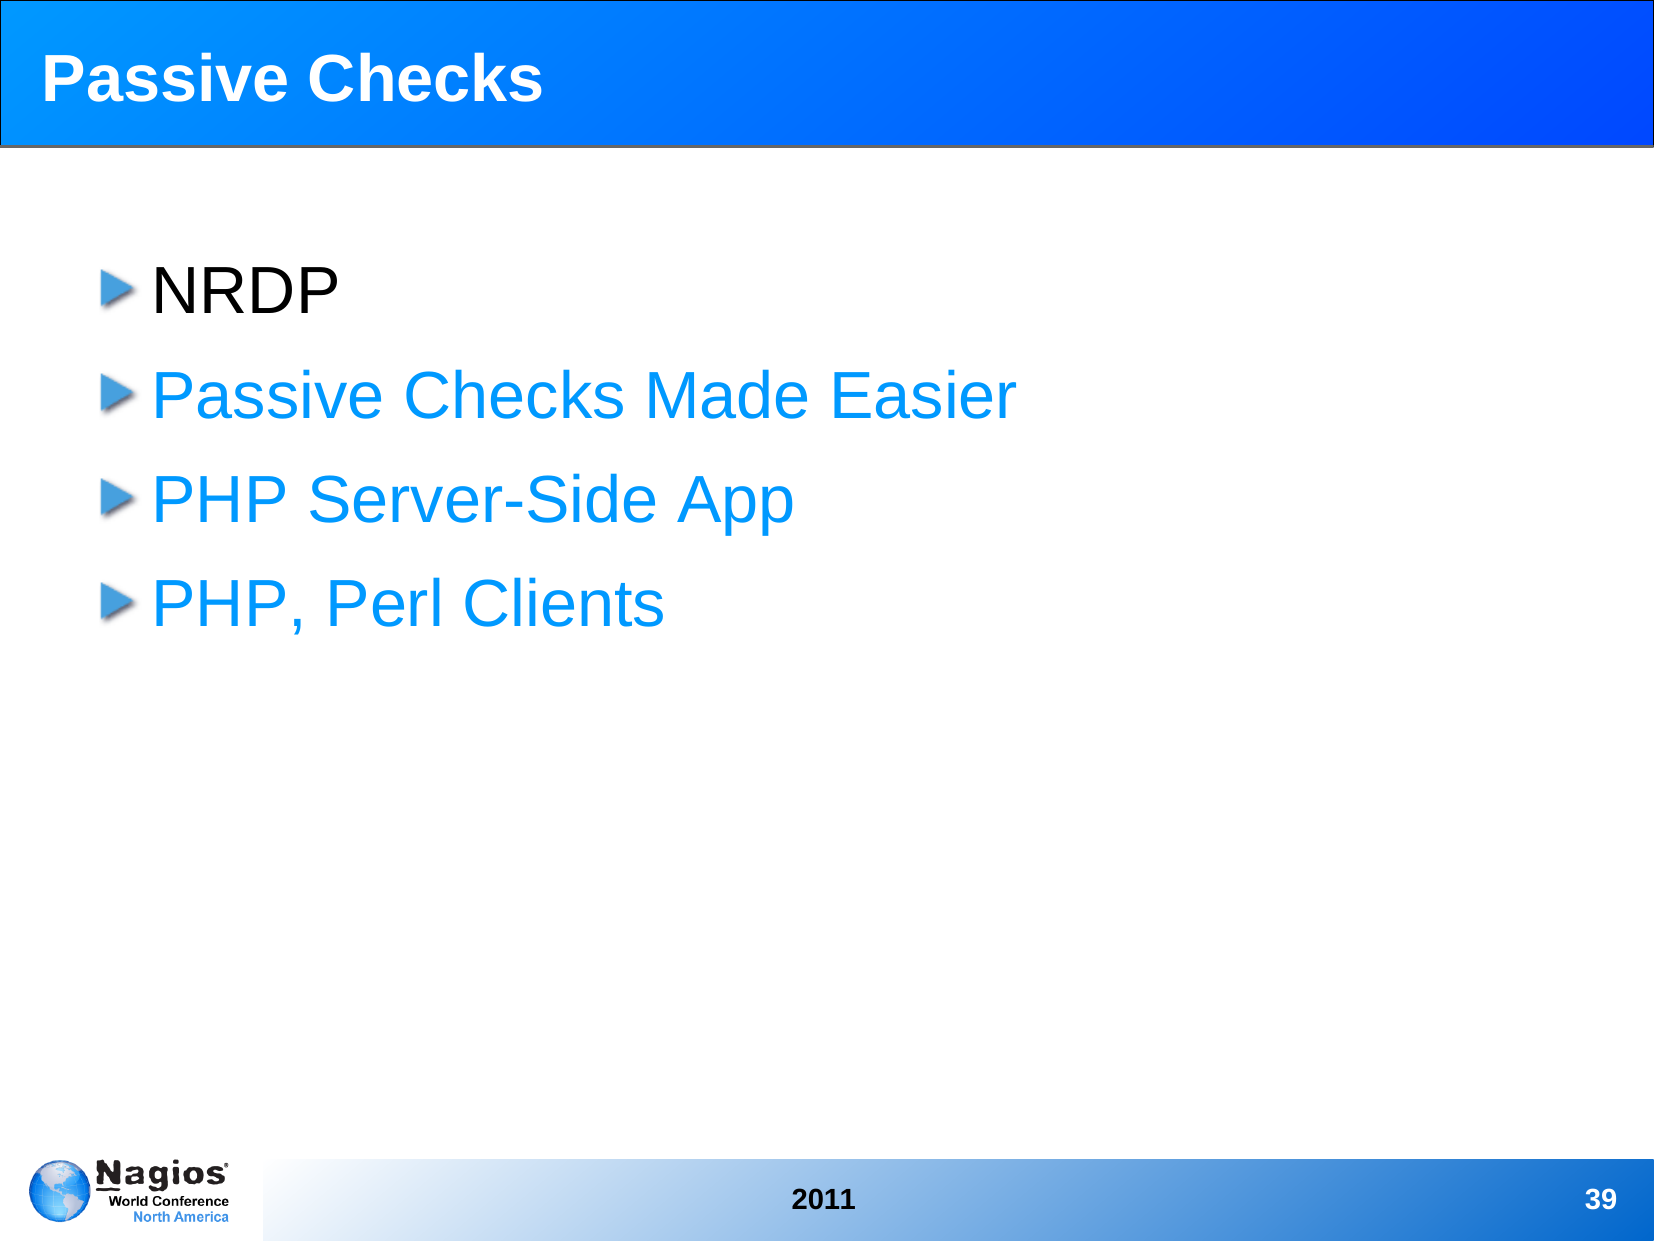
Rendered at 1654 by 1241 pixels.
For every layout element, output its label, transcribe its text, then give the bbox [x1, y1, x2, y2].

picture [29, 1159, 229, 1235]
title Passive Checks [41, 36, 1248, 120]
list NRDP Passive Checks Made Easier PHP Server-Side App PHP, Perl Clients [80, 253, 1569, 1058]
